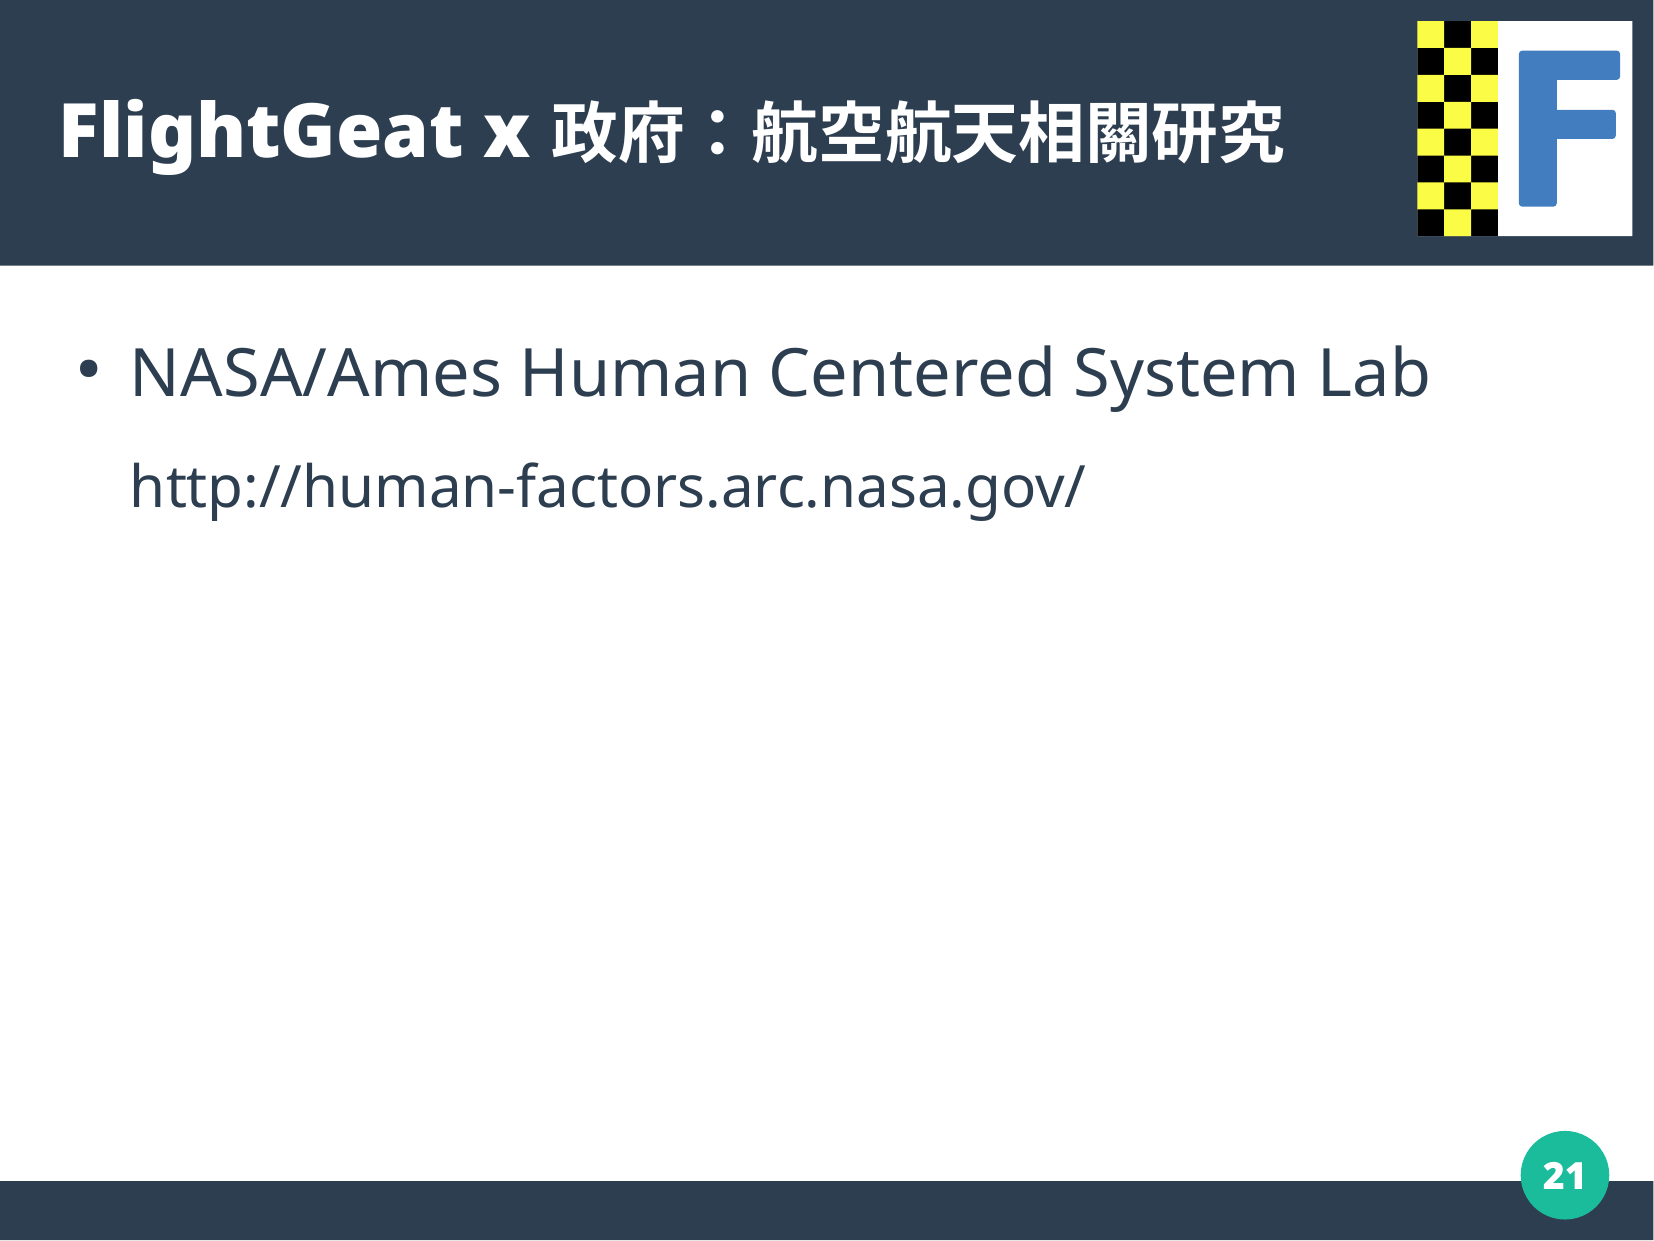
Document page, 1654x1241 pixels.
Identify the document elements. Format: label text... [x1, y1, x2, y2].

title FlightGeat x政府：航空航天相關研究 [59, 49, 1595, 207]
list NASA/Ames Human Centered System Lab http://human-factors.arc.nasa.gov/ [59, 324, 1595, 1152]
